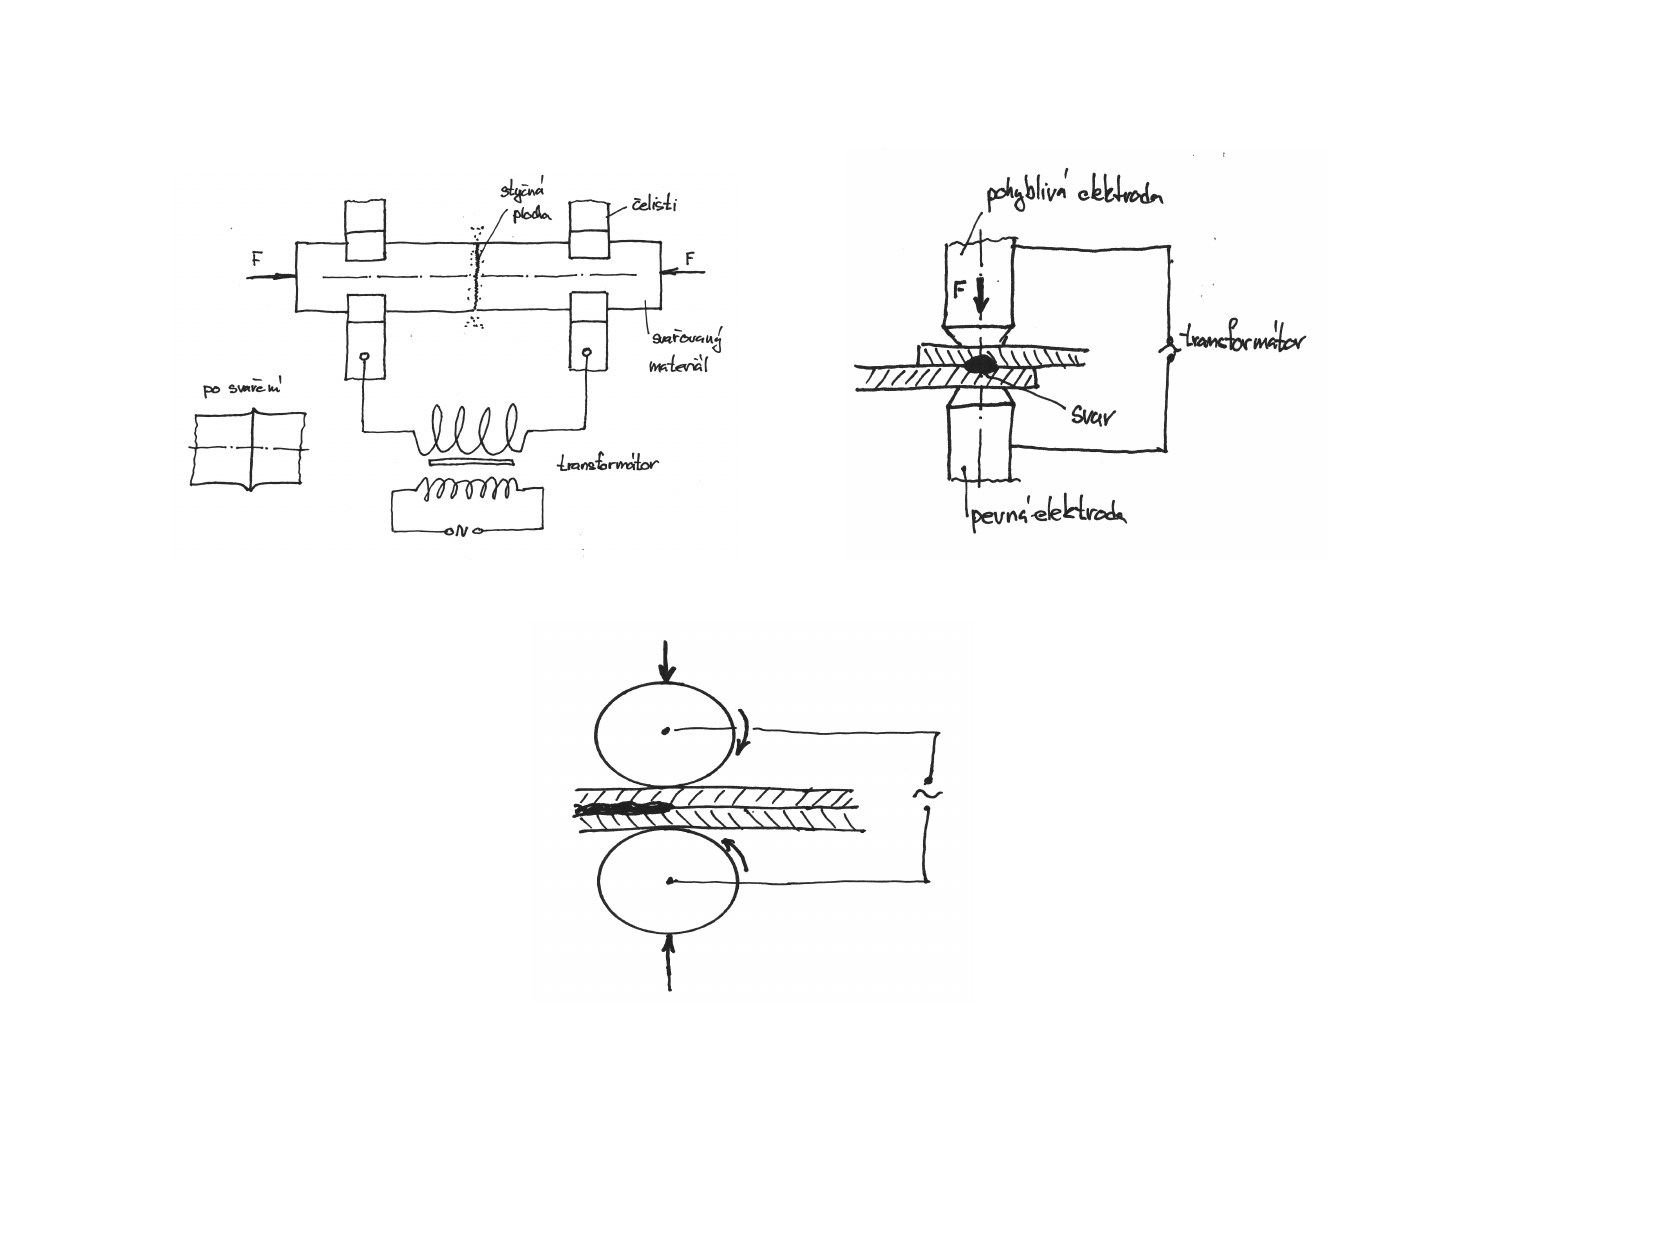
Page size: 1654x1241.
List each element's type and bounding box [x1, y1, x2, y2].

picture [845, 147, 1329, 562]
picture [531, 620, 975, 1004]
picture [171, 174, 739, 562]
